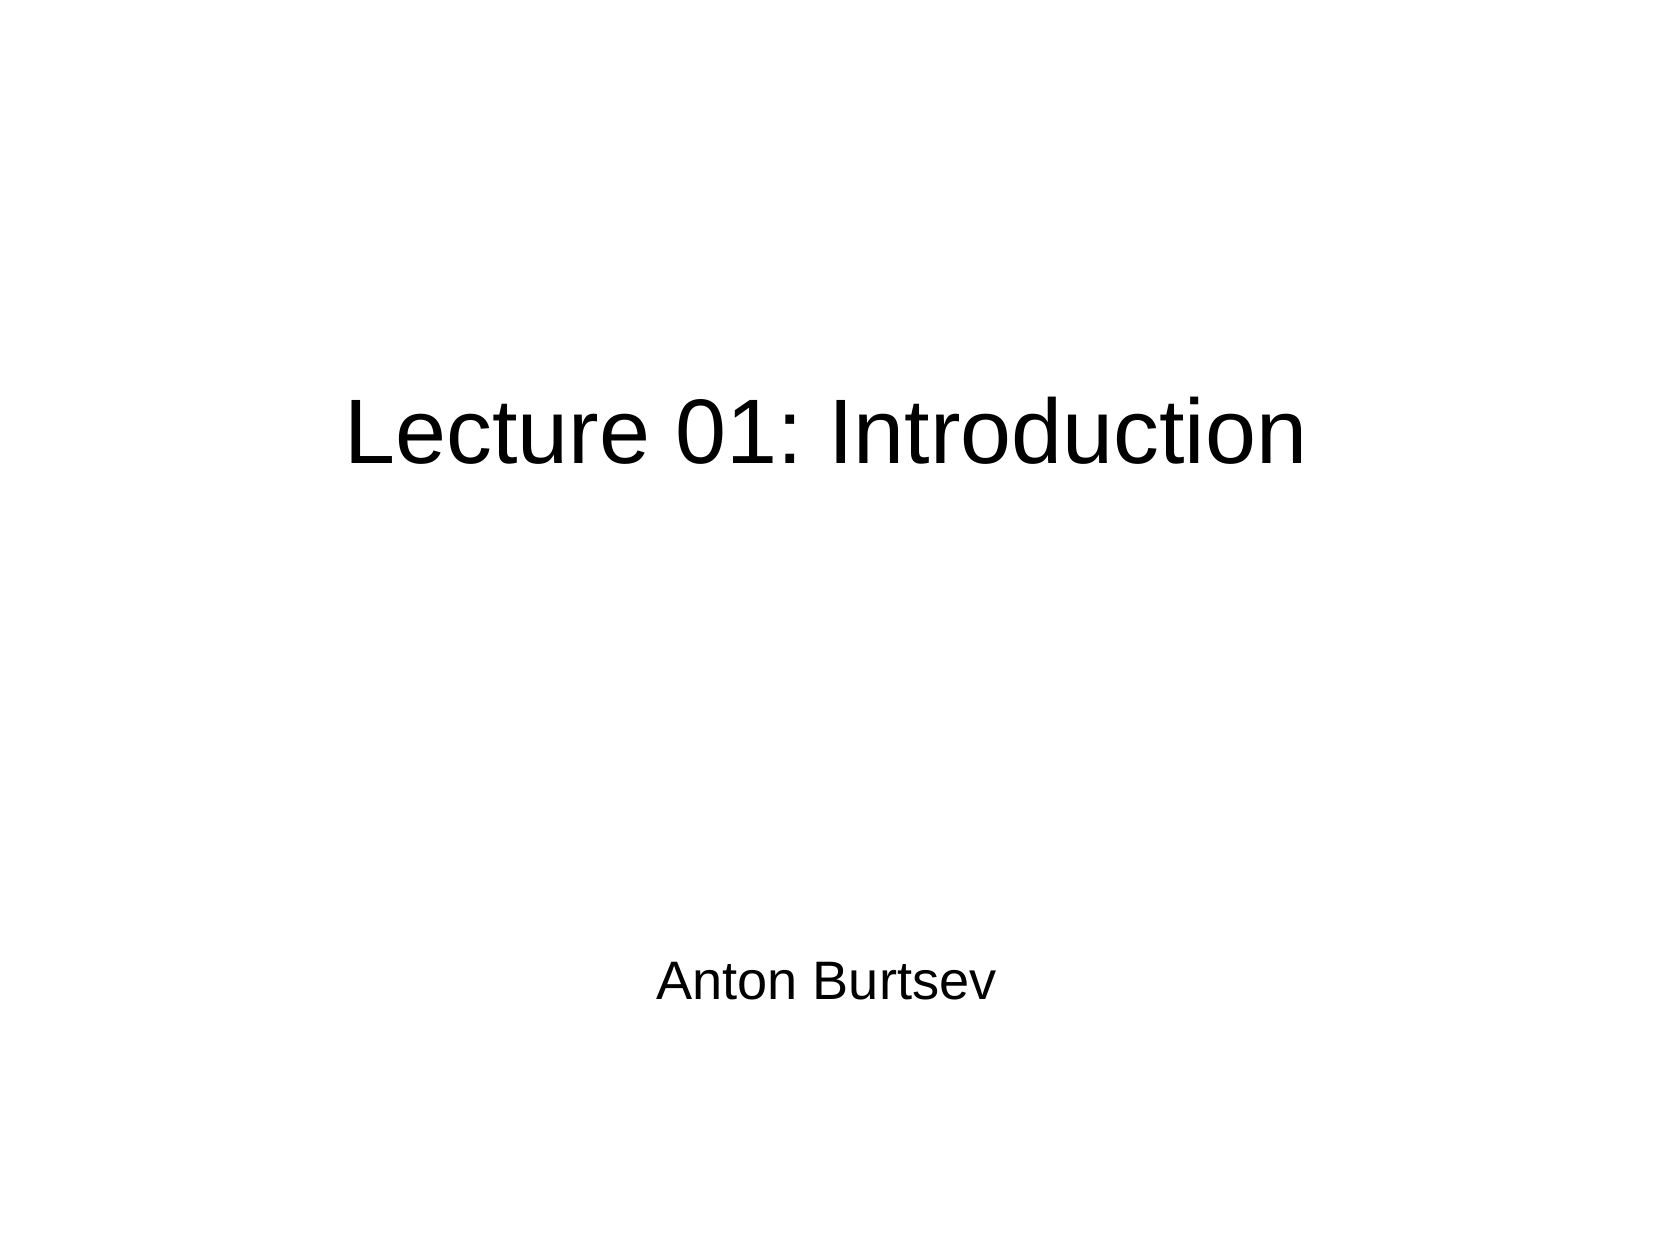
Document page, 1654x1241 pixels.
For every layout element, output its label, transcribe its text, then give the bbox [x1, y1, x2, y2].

subtitle Anton Burtsev [82, 637, 1571, 1109]
title Lecture 01: Introduction [82, 113, 1571, 637]
